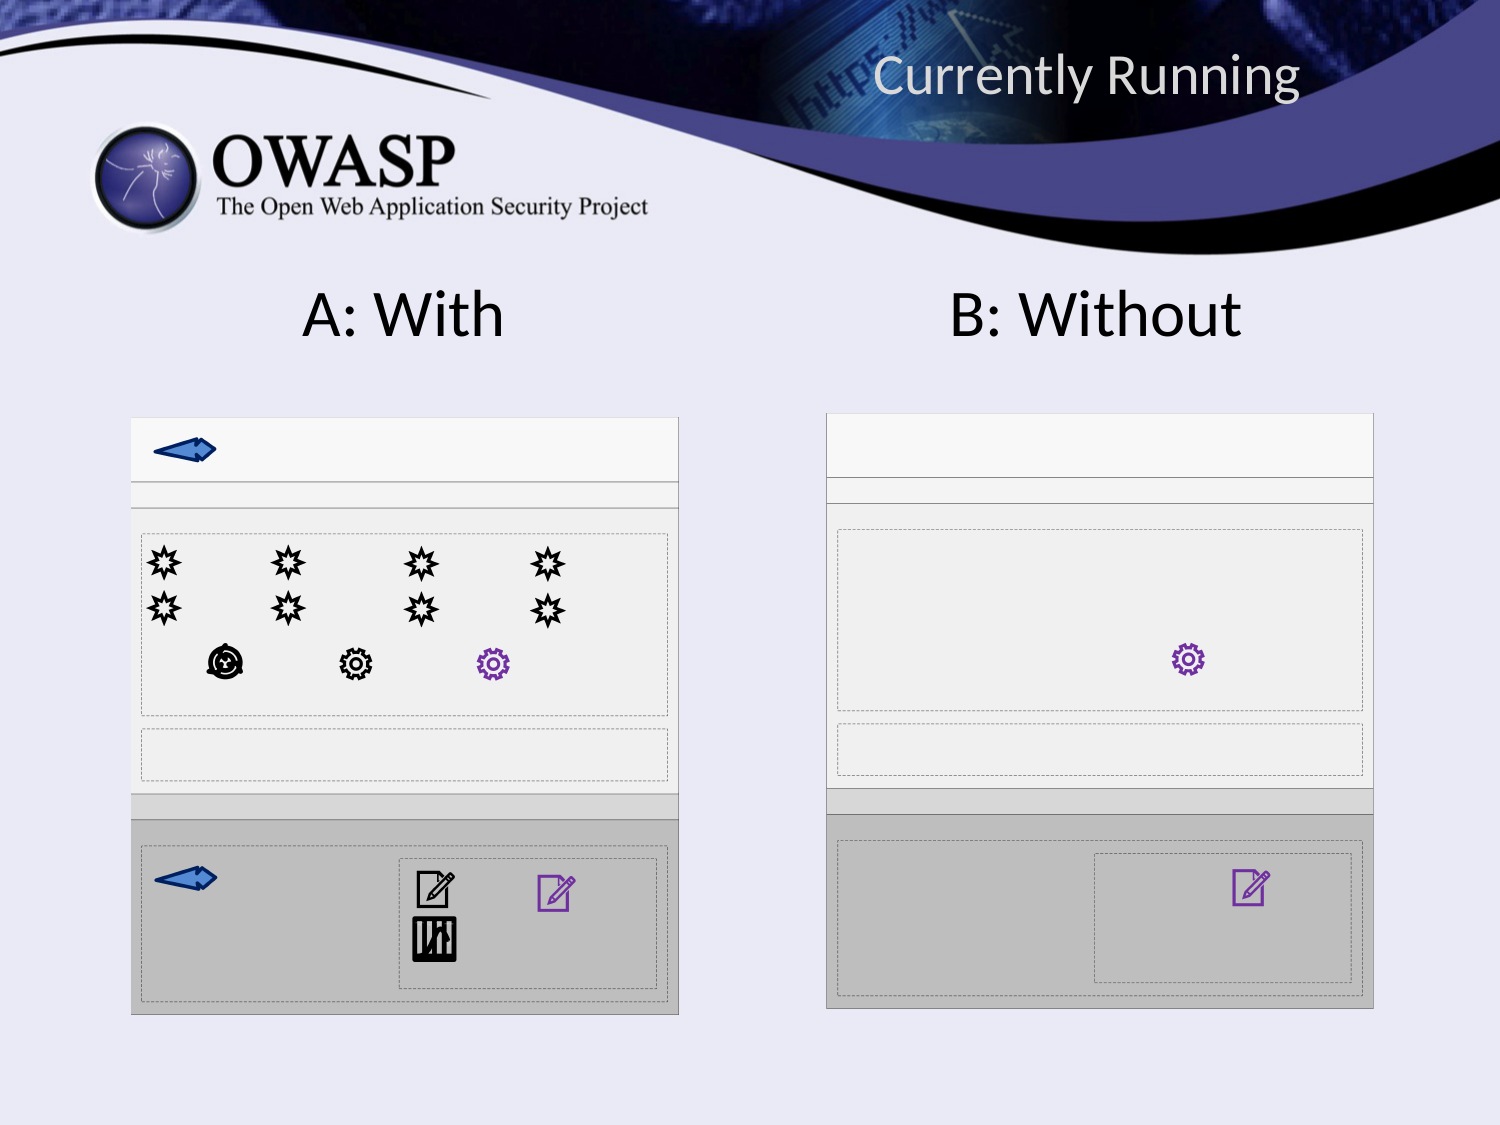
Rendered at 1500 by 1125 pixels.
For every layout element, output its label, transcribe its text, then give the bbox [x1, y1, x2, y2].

title Currently Running [699, 0, 1476, 149]
list B: Without [766, 262, 1426, 1018]
list A: With [75, 262, 734, 1018]
picture [0, 0, 1500, 1125]
